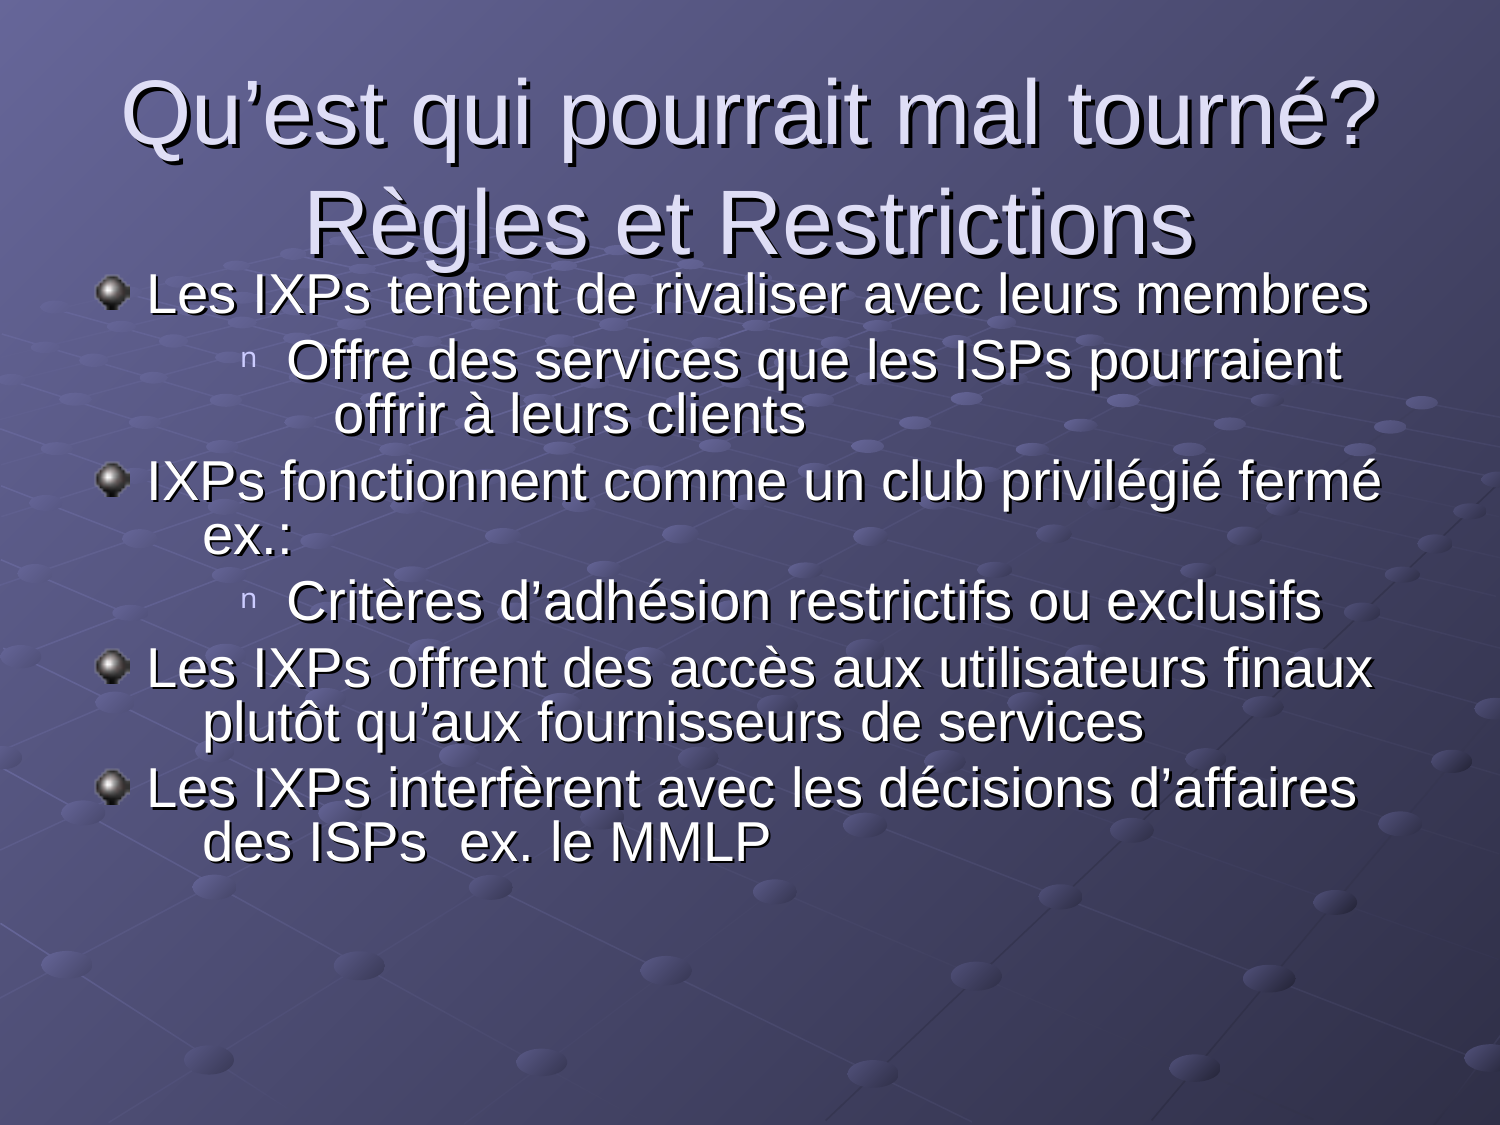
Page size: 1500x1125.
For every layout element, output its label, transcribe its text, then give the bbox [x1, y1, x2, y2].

title Qu’est qui pourrait mal tourné? Règles et Restrictions [75, 45, 1426, 233]
list Les IXPs tentent de rivaliser avec leurs membres Offre des services que les ISPs pourraient offrir à leurs clients IXPs fonctionnent comme un club privilégié fermé ex.: Critères d’adhésion restrictifs ou exclusifs Les IXPs offrent des accès aux utilisateurs finaux plutôt qu’aux fournisseurs de services Les IXPs interfèrent avec les décisions d’affaires des ISPs ex. le MMLP [75, 262, 1426, 1007]
